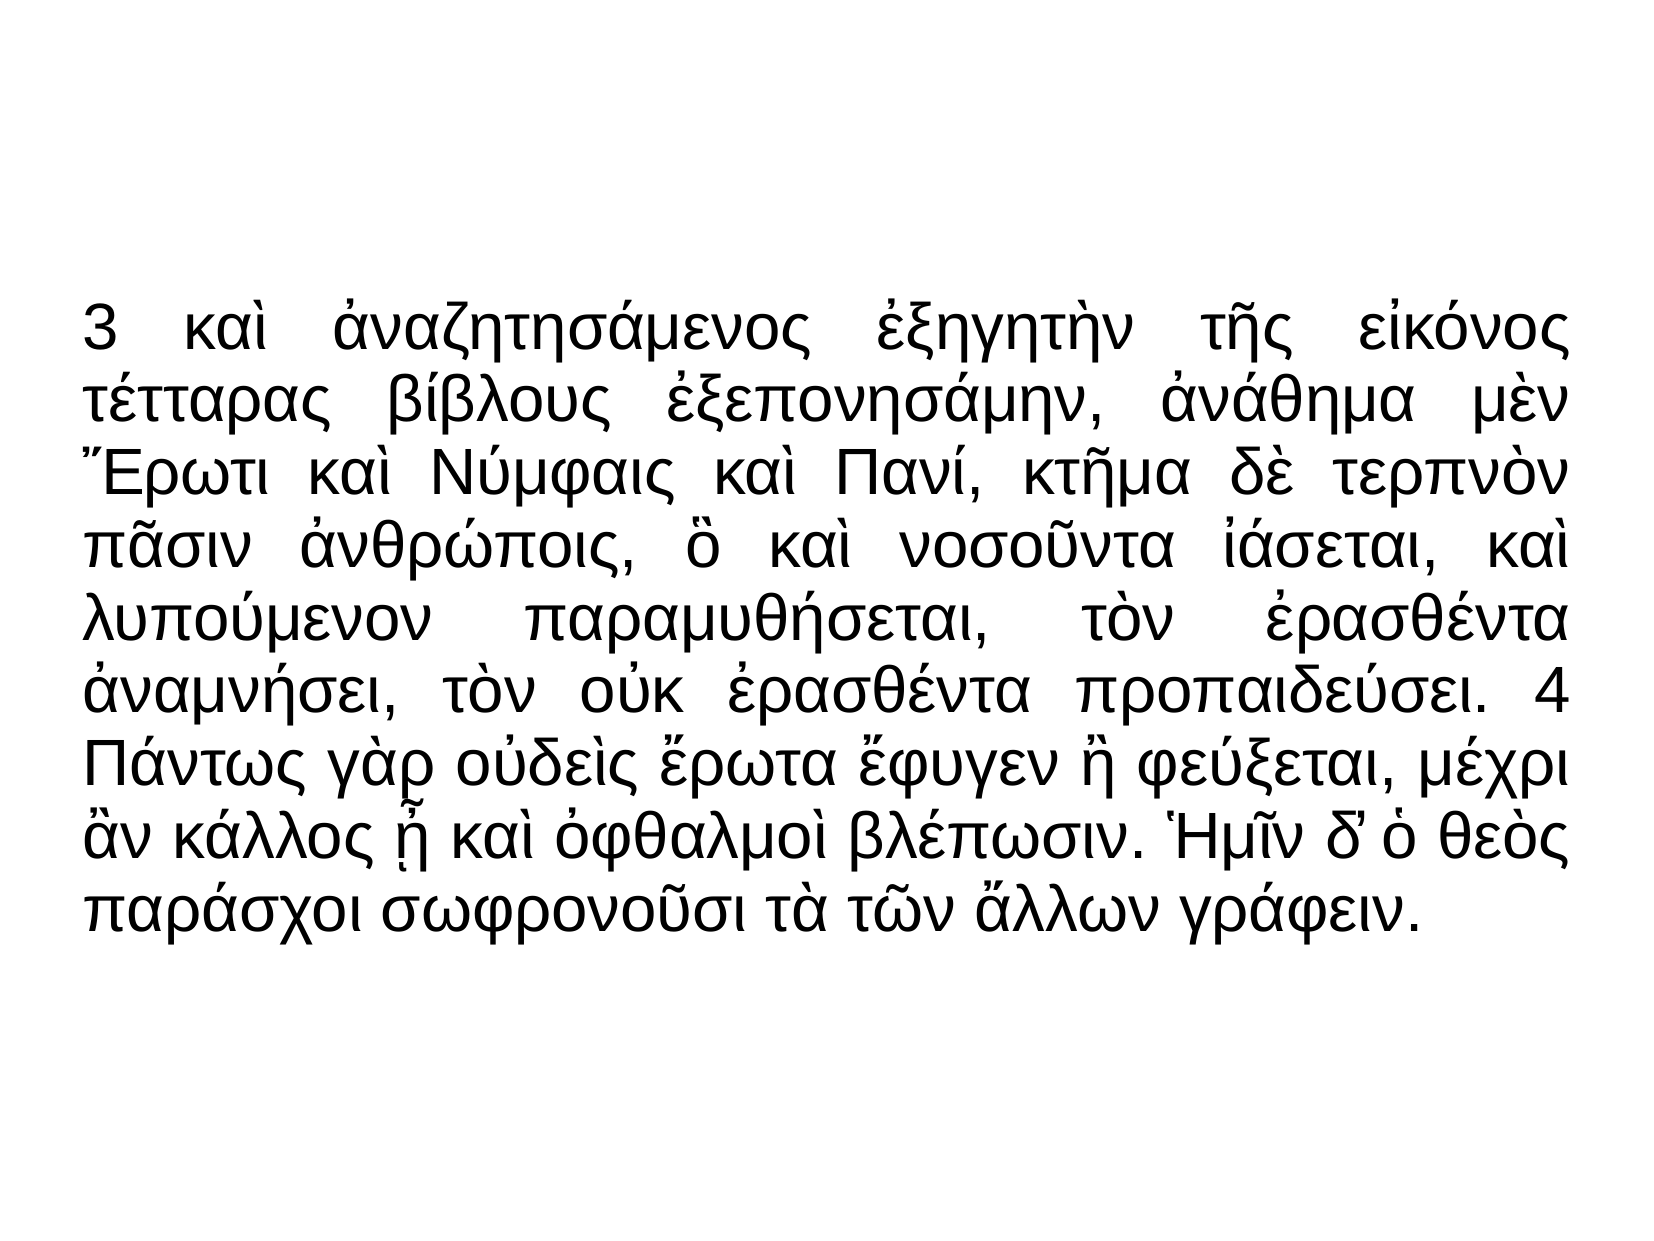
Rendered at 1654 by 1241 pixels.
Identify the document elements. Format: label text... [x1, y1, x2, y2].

list 3 καὶ ἀναζητησάμενος ἐξηγητὴν τῆς εἰκόνος τέτταρας βίβλους ἐξεπονησάμην, ἀνάθημα μὲν Ἔρωτι καὶ Νύμφαις καὶ Πανί, κτῆμα δὲ τερπνὸν πᾶσιν ἀνθρώποις, ὃ καὶ νοσοῦντα ἰάσεται, καὶ λυπούμενον παραμυθήσεται, τὸν ἐρασθέντα ἀναμνήσει, τὸν οὐκ ἐρασθέντα προπαιδεύσει. 4 Πάντως γὰρ οὐδεὶς ἔρωτα ἔφυγεν ἢ φεύξεται, μέχρι ἂν κάλλος ᾖ καὶ ὀφθαλμοὶ βλέπωσιν. Ἡμῖν δ̓ ὁ θεὸς παράσχοι σωφρονοῦσι τὰ τῶν ἄλλων γράφειν. [82, 290, 1571, 1010]
